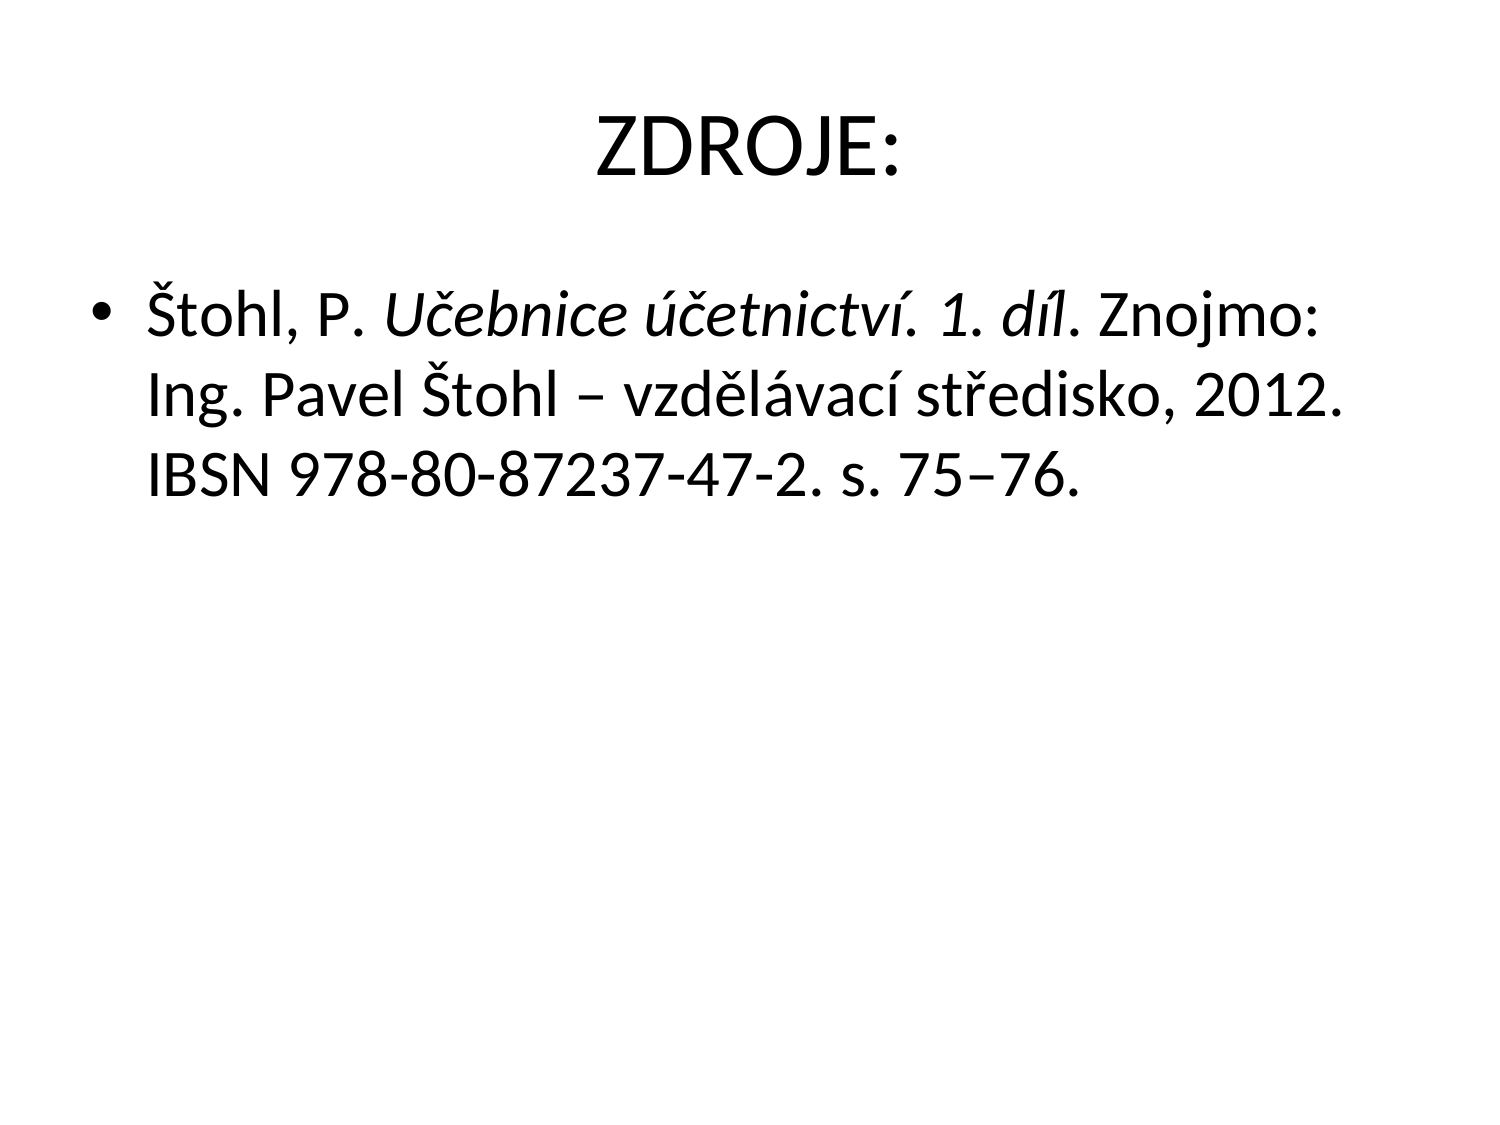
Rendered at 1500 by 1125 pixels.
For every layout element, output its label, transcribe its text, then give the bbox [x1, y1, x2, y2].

title ZDROJE: [75, 45, 1426, 233]
list Štohl, P. Učebnice účetnictví. 1. díl. Znojmo: Ing. Pavel Štohl ‒ vzdělávací středisko, 2012. IBSN 978-80-87237-47-2. s. 75–76. [75, 262, 1426, 1006]
